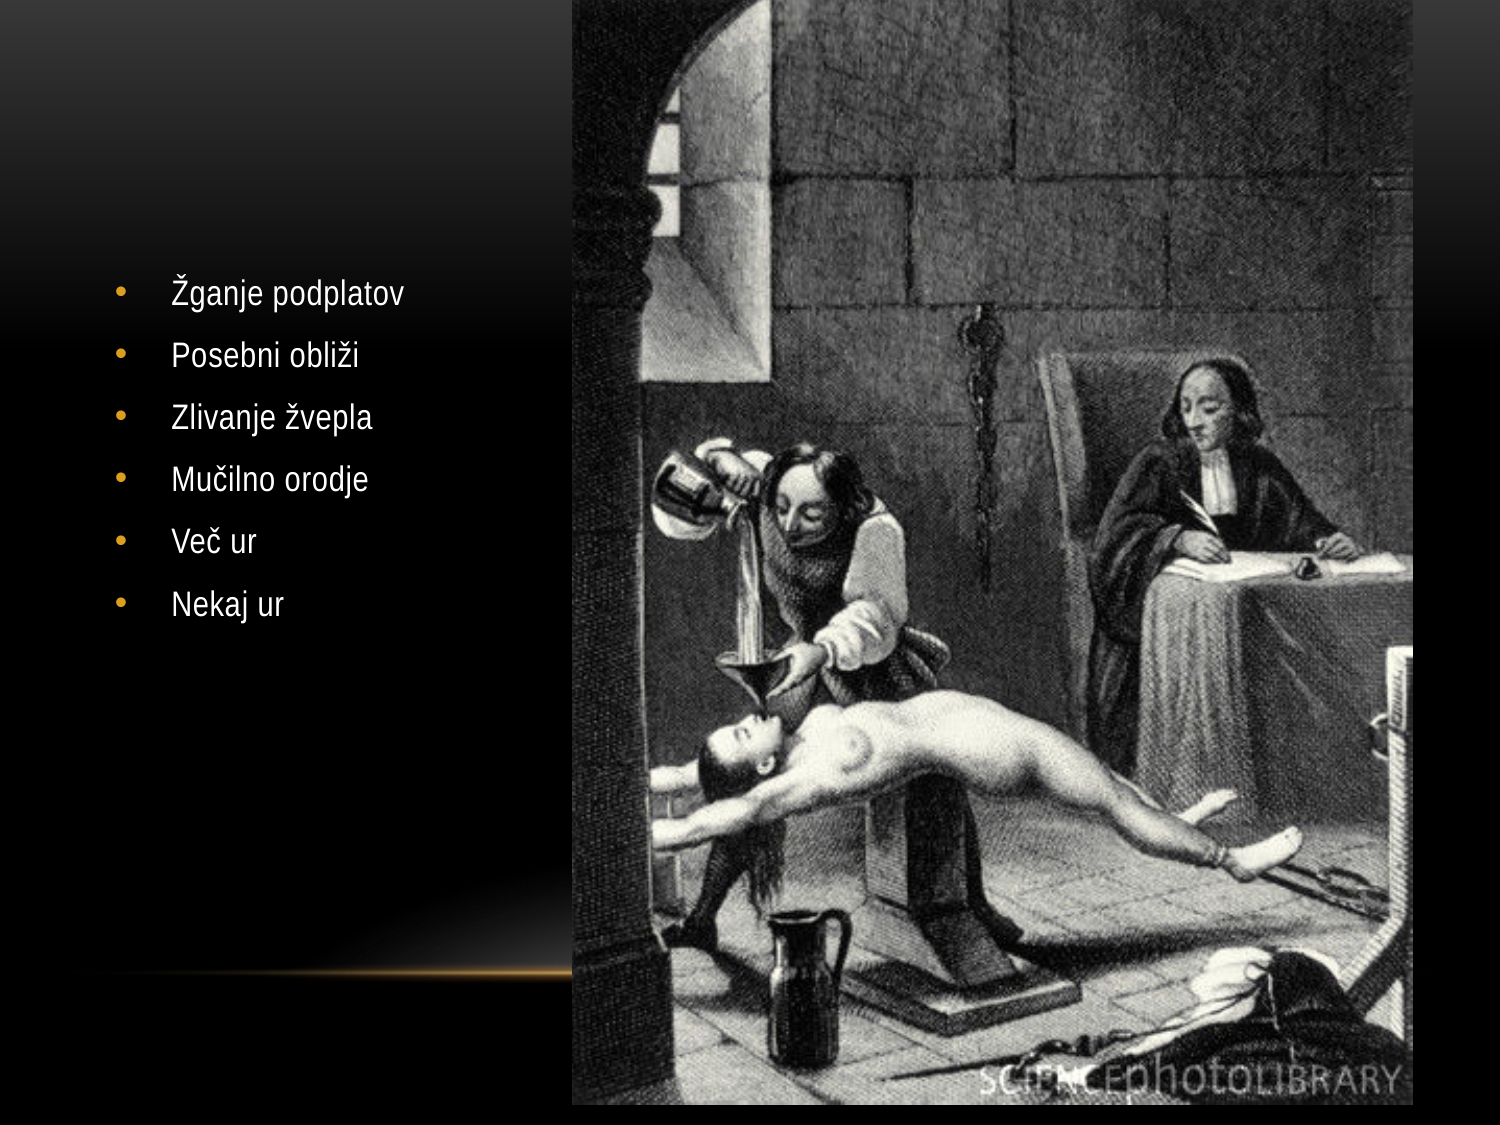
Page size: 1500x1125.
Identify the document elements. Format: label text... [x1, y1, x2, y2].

list Žganje podplatov Posebni obliži Zlivanje žvepla Mučilno orodje Več ur Nekaj ur [99, 262, 572, 938]
picture [0, 0, 1500, 1125]
